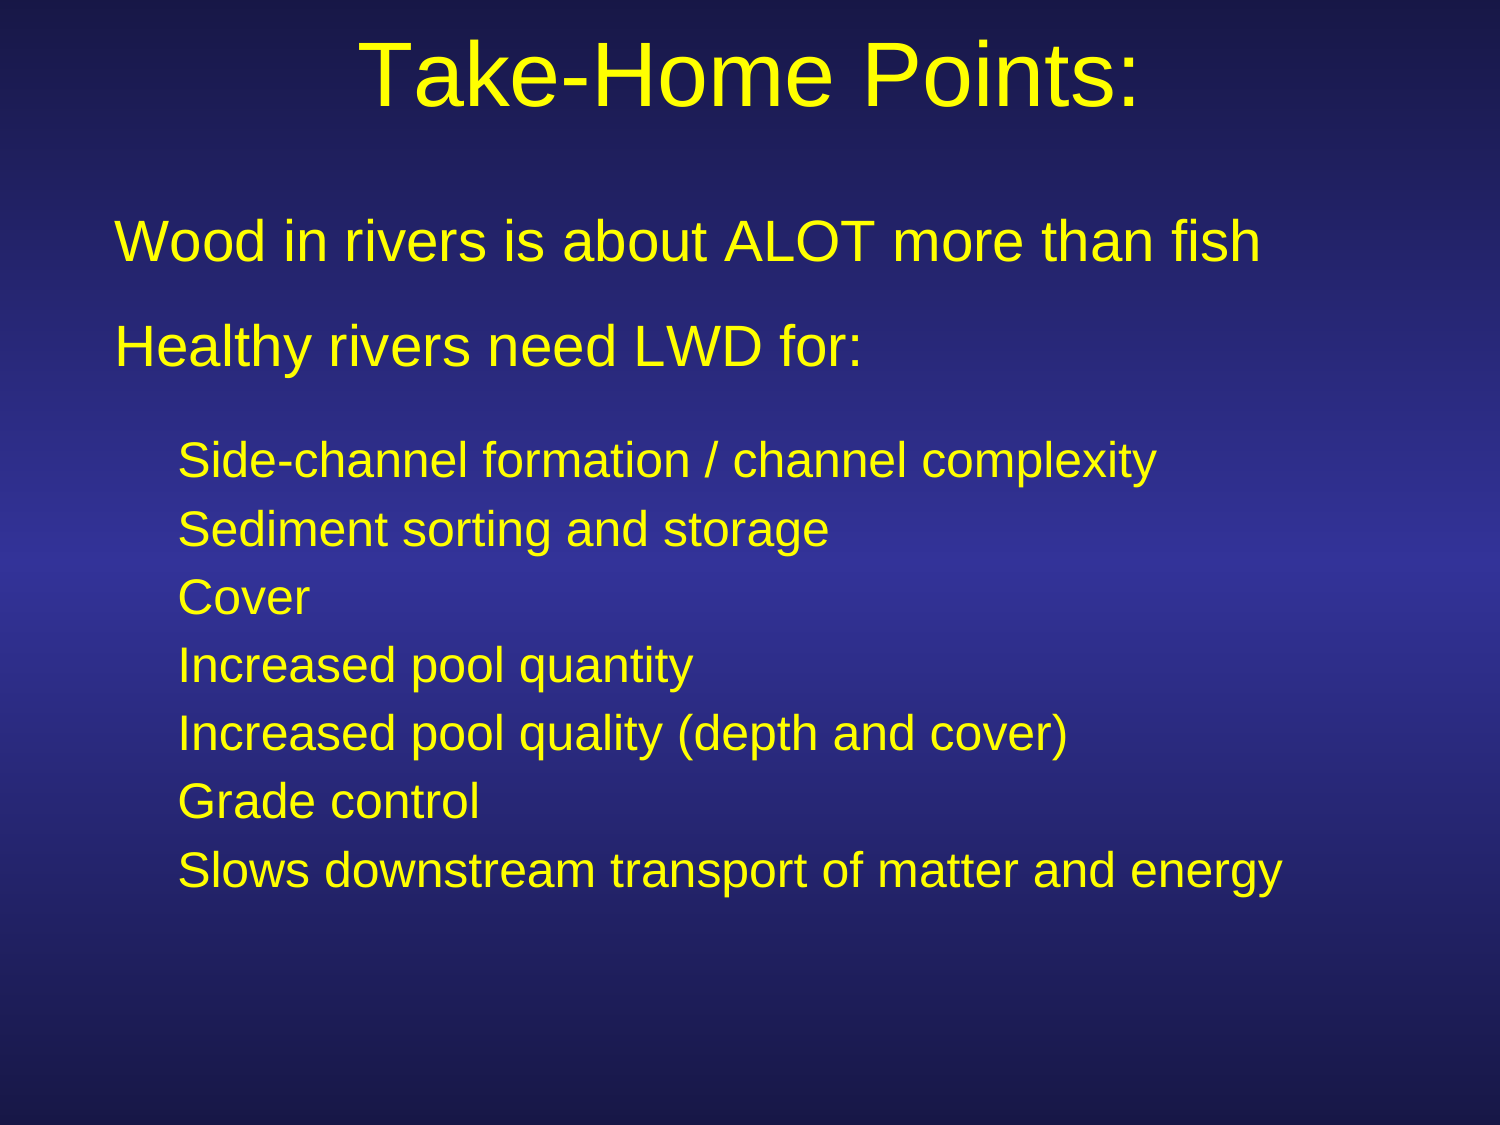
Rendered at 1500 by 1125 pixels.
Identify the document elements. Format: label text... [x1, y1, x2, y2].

text_box Wood in rivers is about ALOT more than fish Healthy rivers need LWD for: [99, 174, 1413, 438]
list Side-channel formation / channel complexity Sediment sorting and storage Cover Increased pool quantity Increased pool quality (depth and cover) Grade control Slows downstream transport of matter and energy [162, 425, 1375, 938]
title Take-Home Points: [75, 12, 1426, 138]
